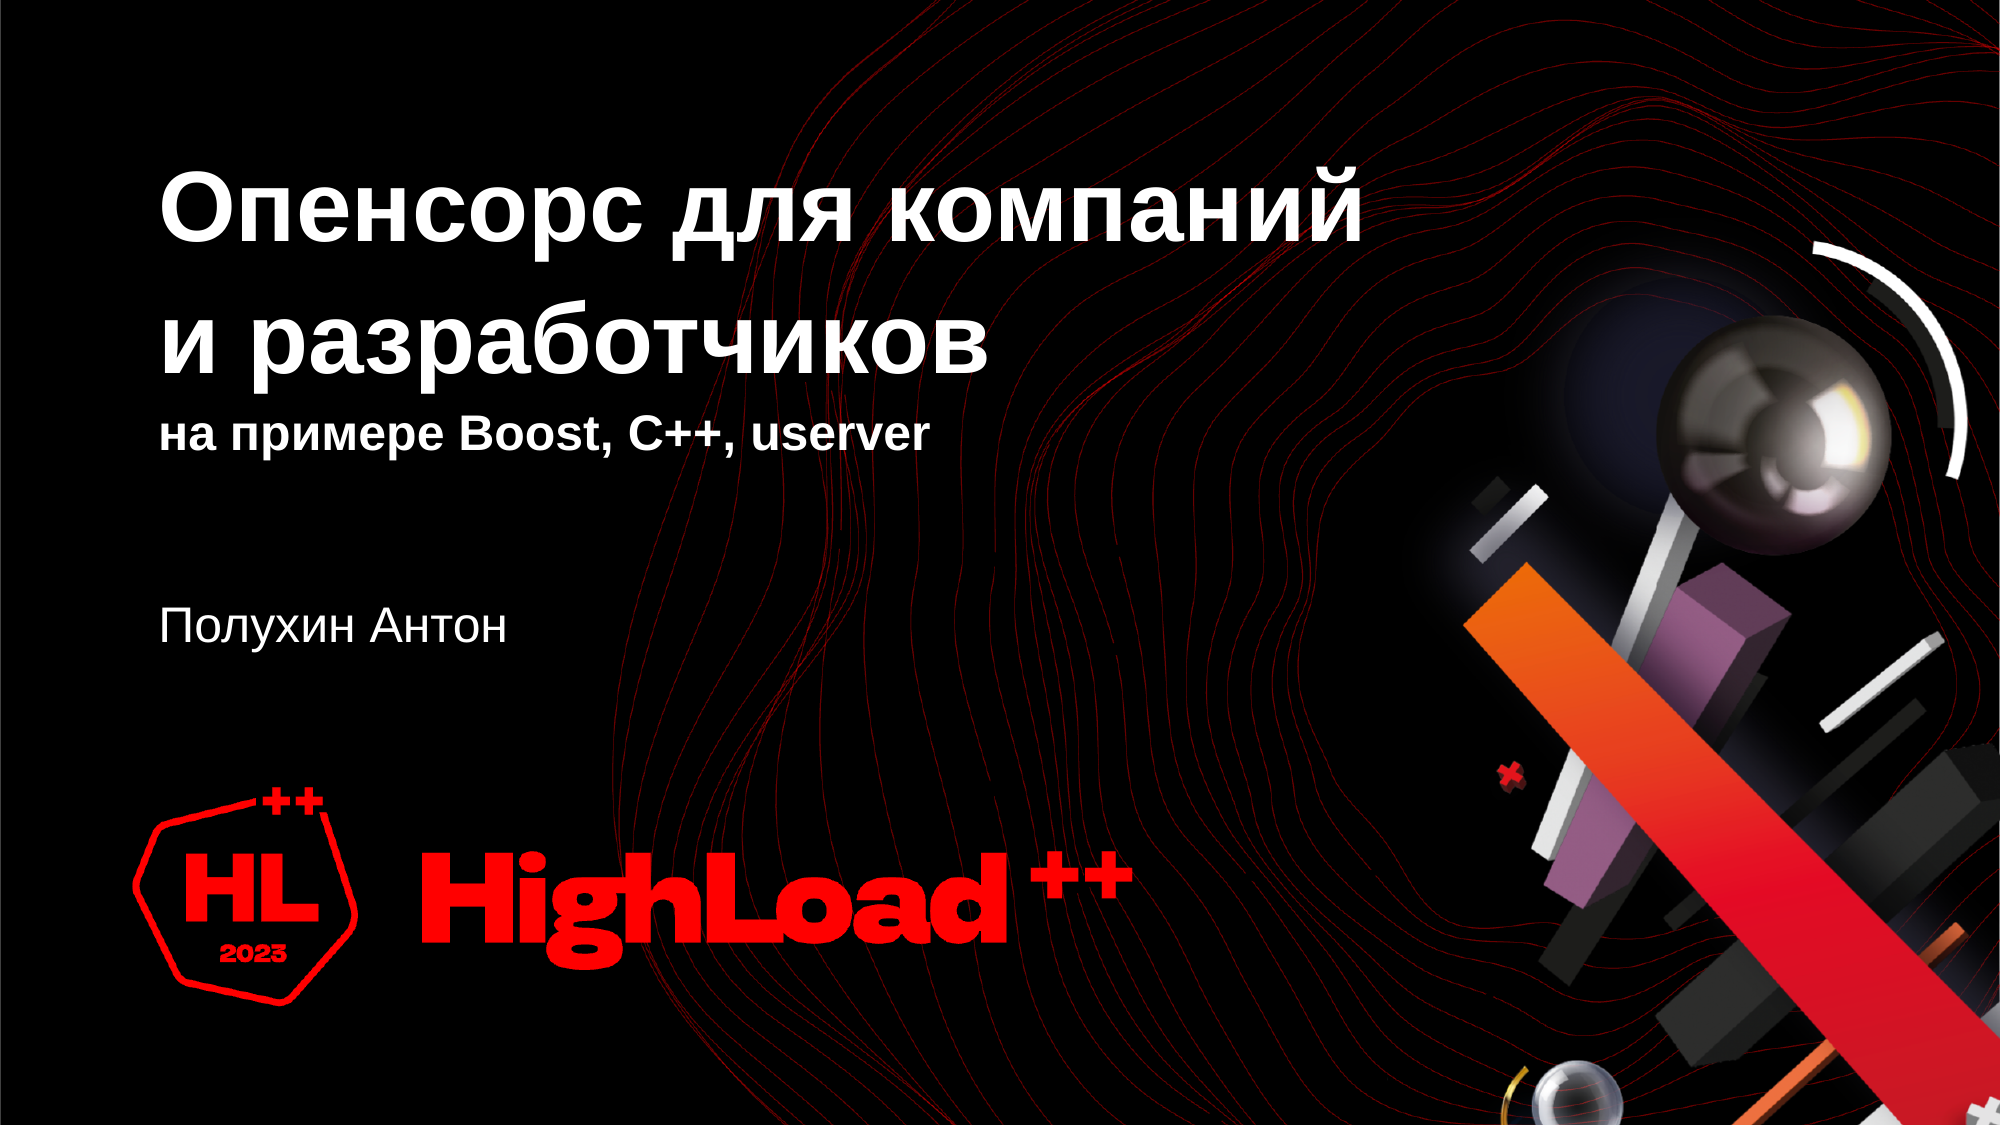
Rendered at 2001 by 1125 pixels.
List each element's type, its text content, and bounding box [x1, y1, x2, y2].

picture [0, 0, 2001, 1125]
list Полухин Антон [143, 592, 1452, 712]
title на примере Boost, C++, userver [143, 393, 1702, 461]
title Опенсорс для компаний и разработчиков [143, 74, 1702, 393]
